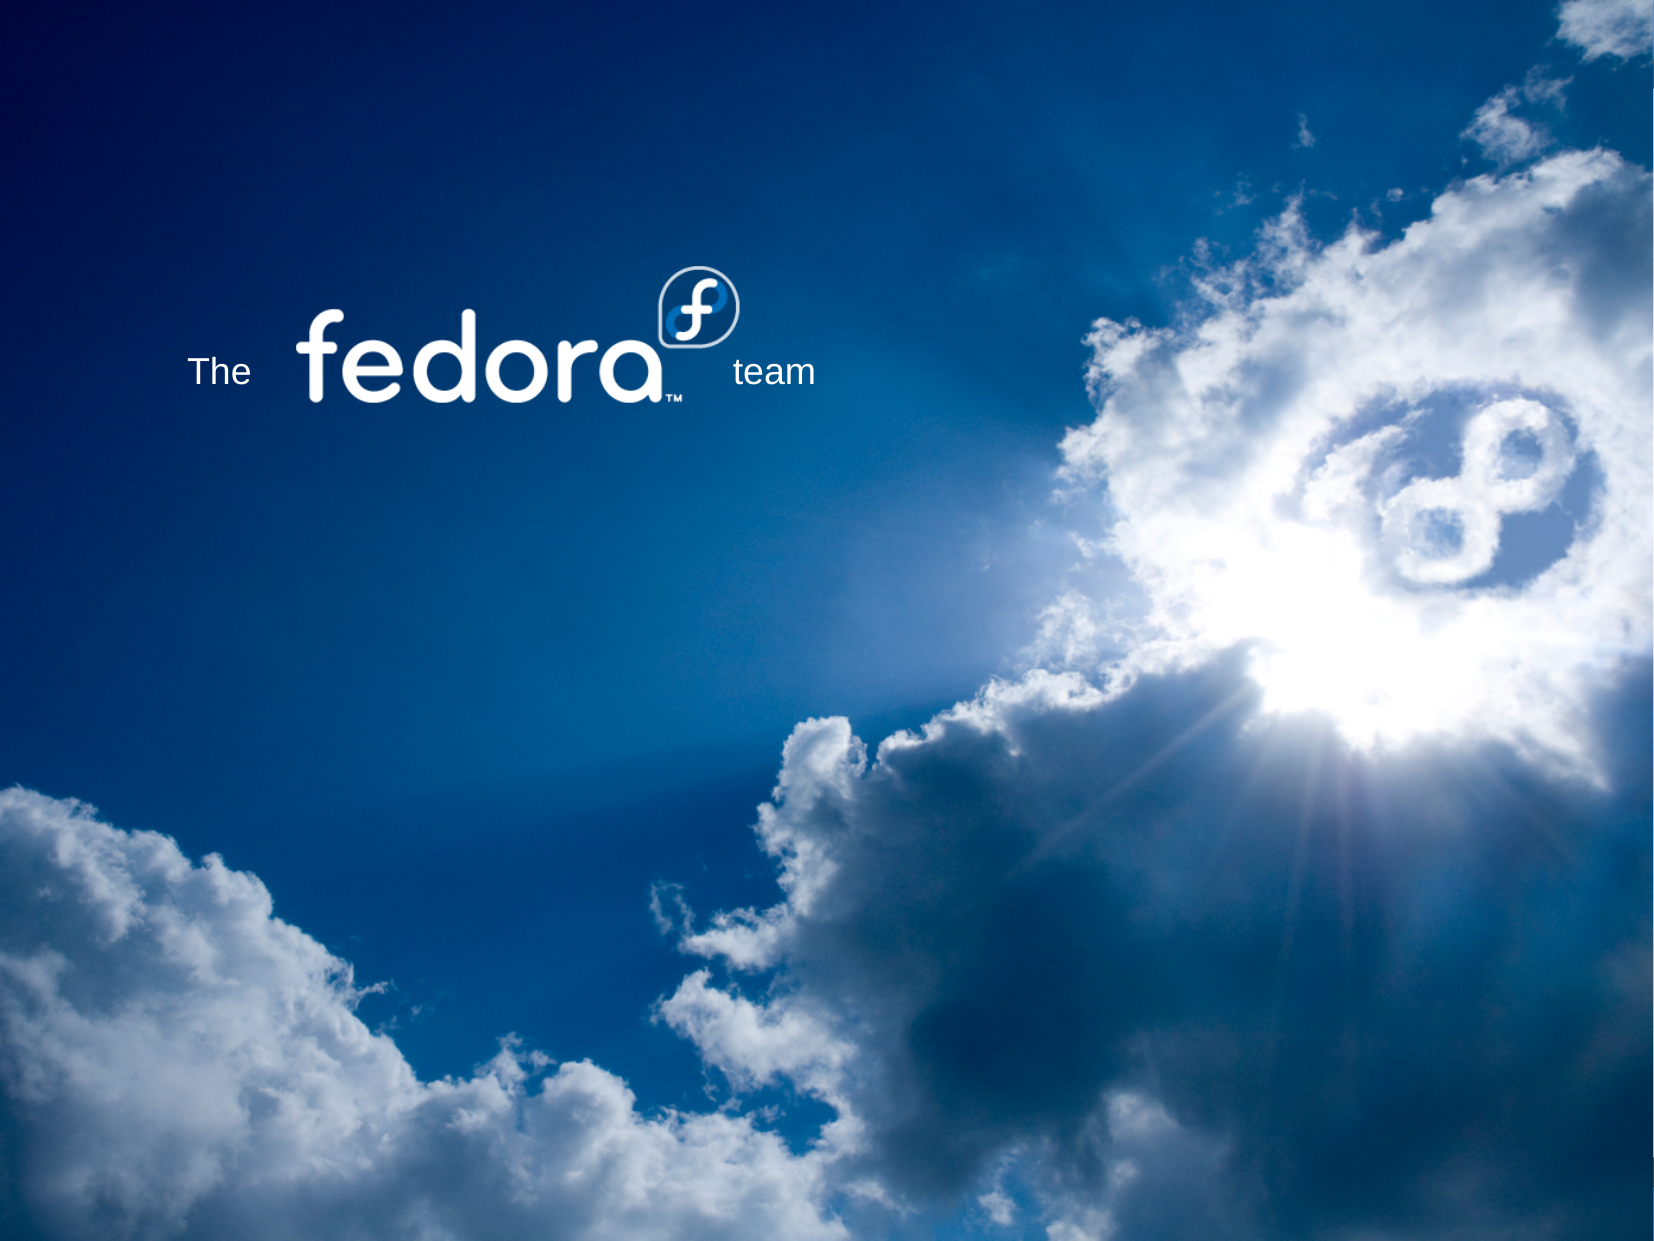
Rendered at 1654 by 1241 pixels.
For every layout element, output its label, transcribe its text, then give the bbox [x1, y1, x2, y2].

picture [0, 0, 1654, 1241]
text_box The team [172, 342, 833, 414]
